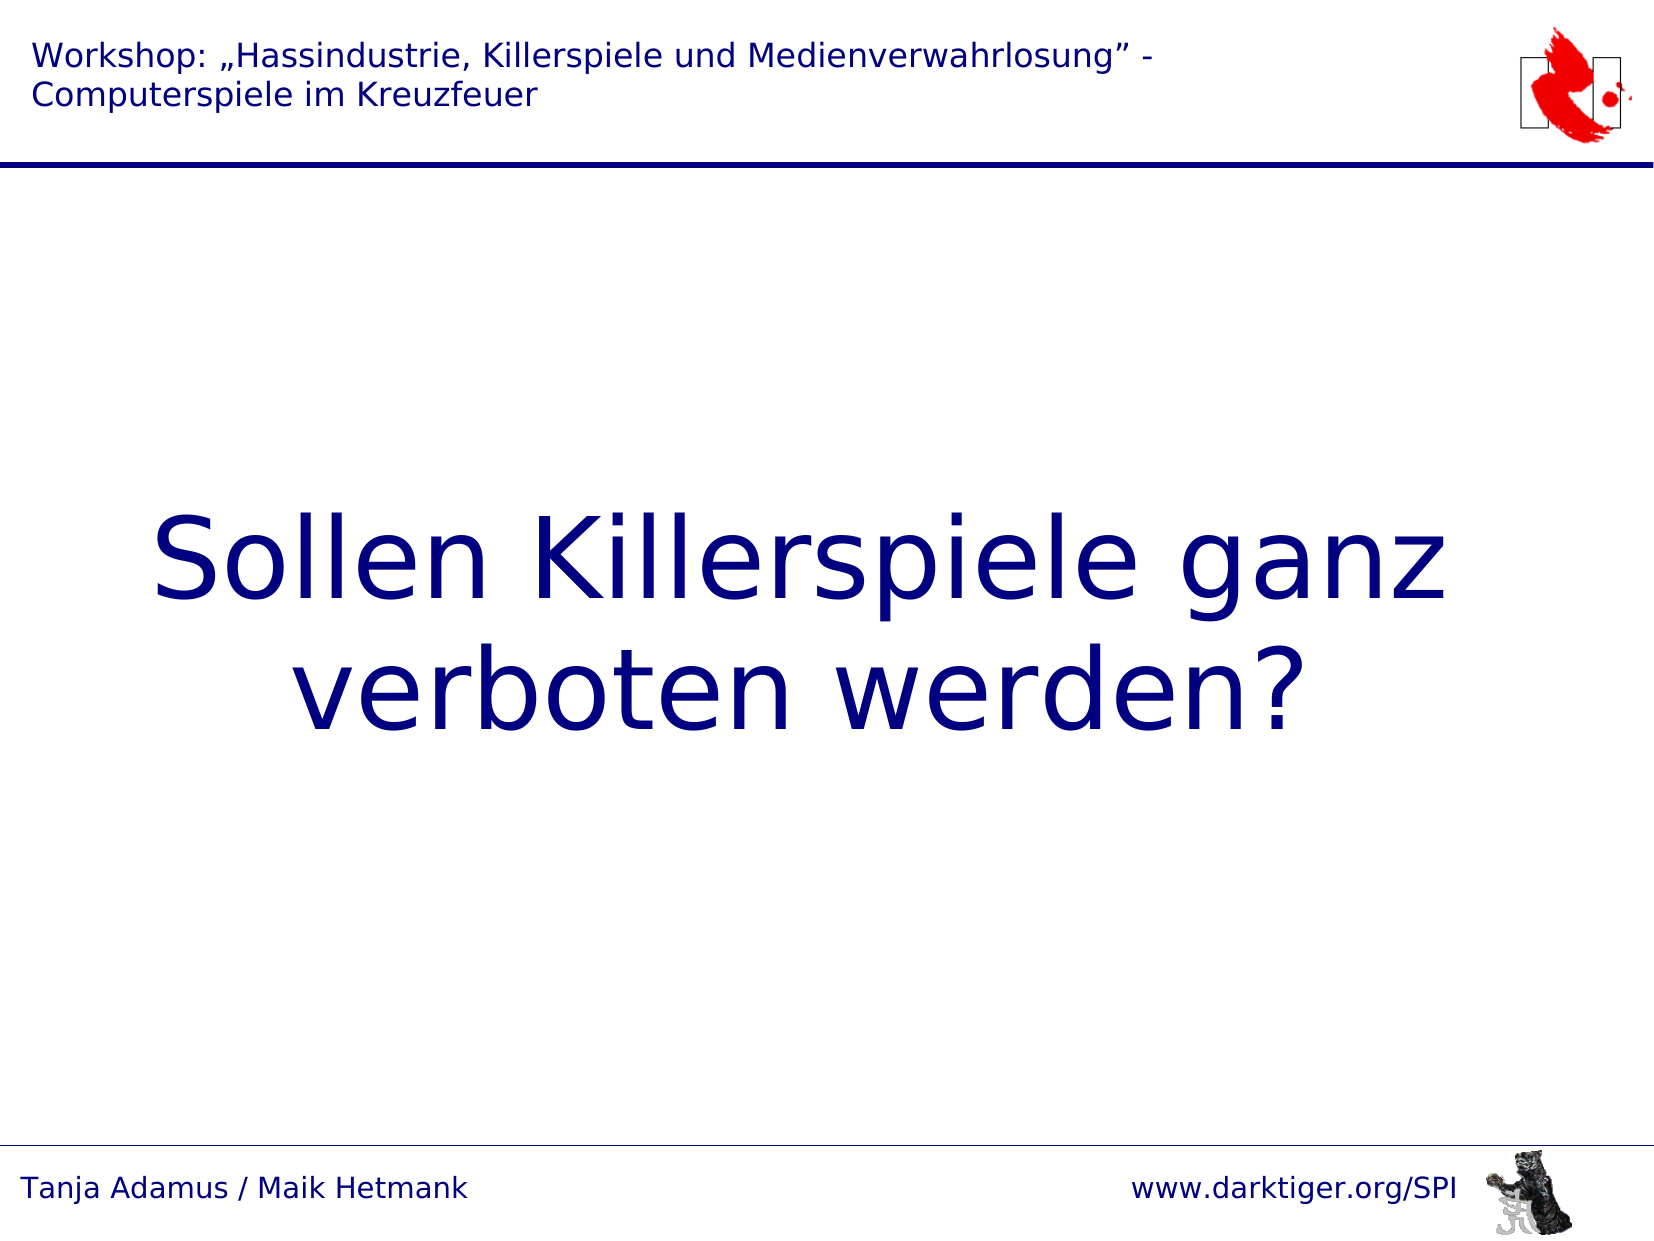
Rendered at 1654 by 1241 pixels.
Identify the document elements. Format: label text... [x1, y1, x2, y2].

picture [1486, 1150, 1572, 1235]
text_box Sollen Killerspiele ganz verboten werden? [35, 486, 1565, 764]
picture [1503, 16, 1632, 148]
text_box Workshop: „Hassindustrie, Killerspiele und Medienverwahrlosung” - Computerspiele im Kreuzfeuer [16, 29, 1418, 178]
